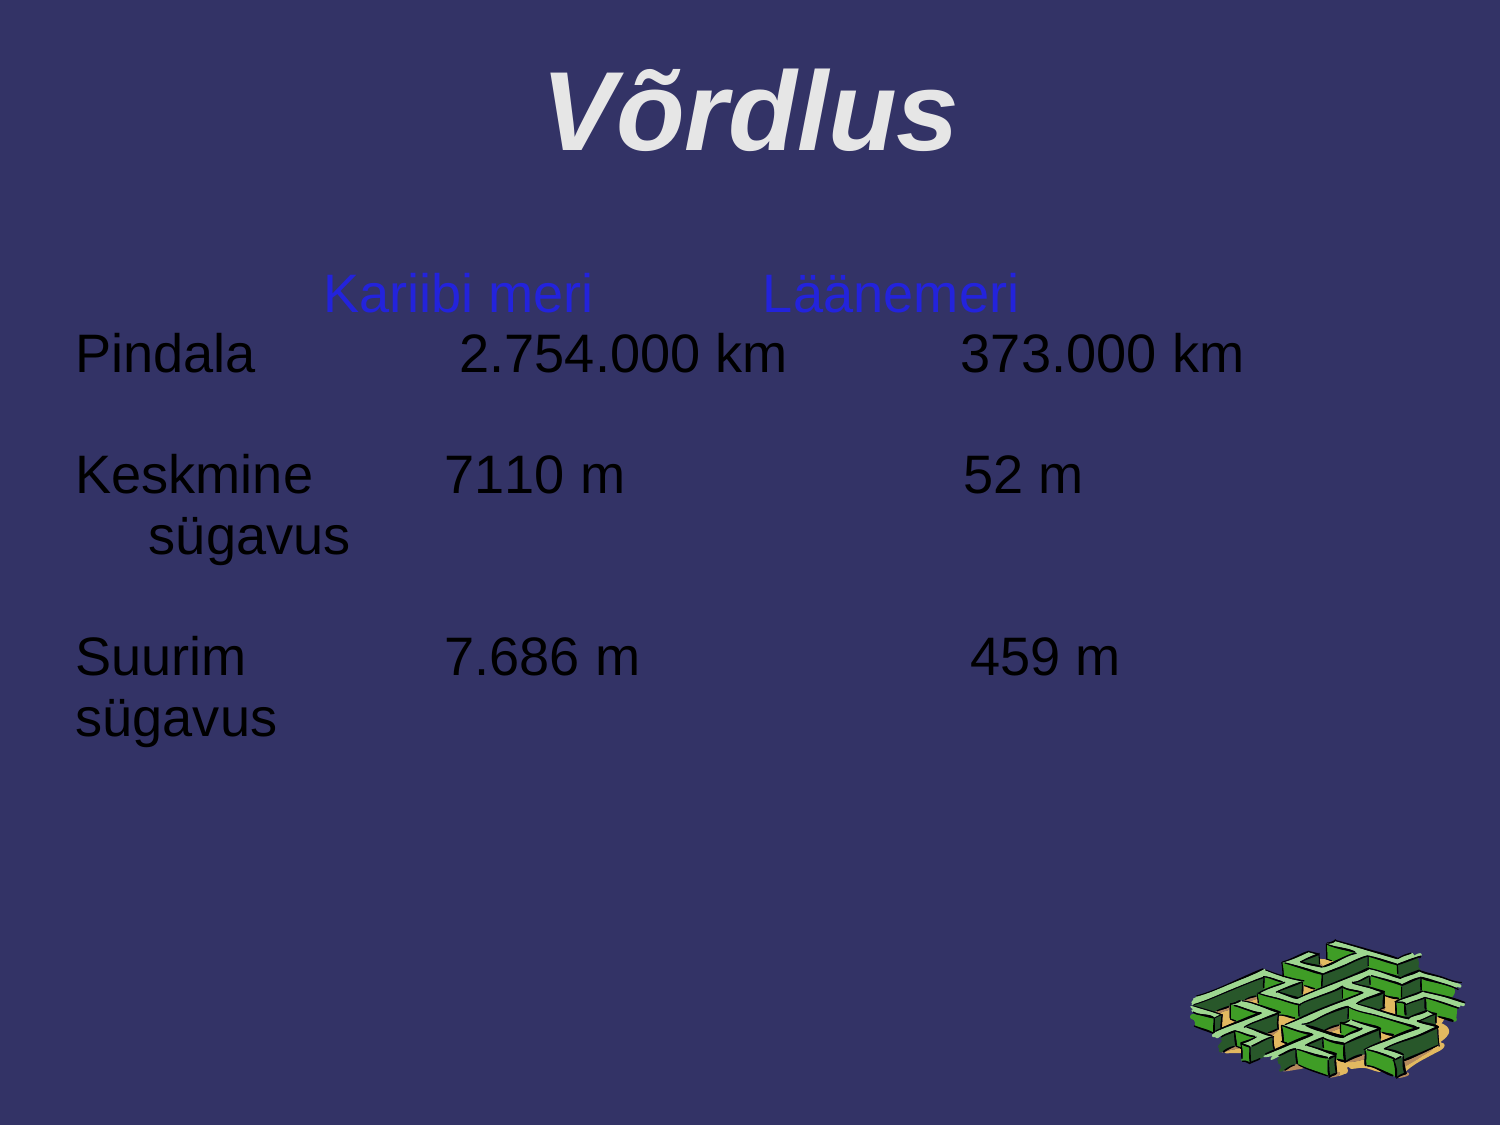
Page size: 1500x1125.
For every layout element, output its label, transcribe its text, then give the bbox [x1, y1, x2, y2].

title Võrdlus [110, 17, 1392, 206]
list Kariibi meri Läänemeri Pindala 2.754.000 km 373.000 km Keskmine 7110 m 52 m sügavus Suurim 7.686 m 459 m sügavus [75, 263, 1425, 991]
